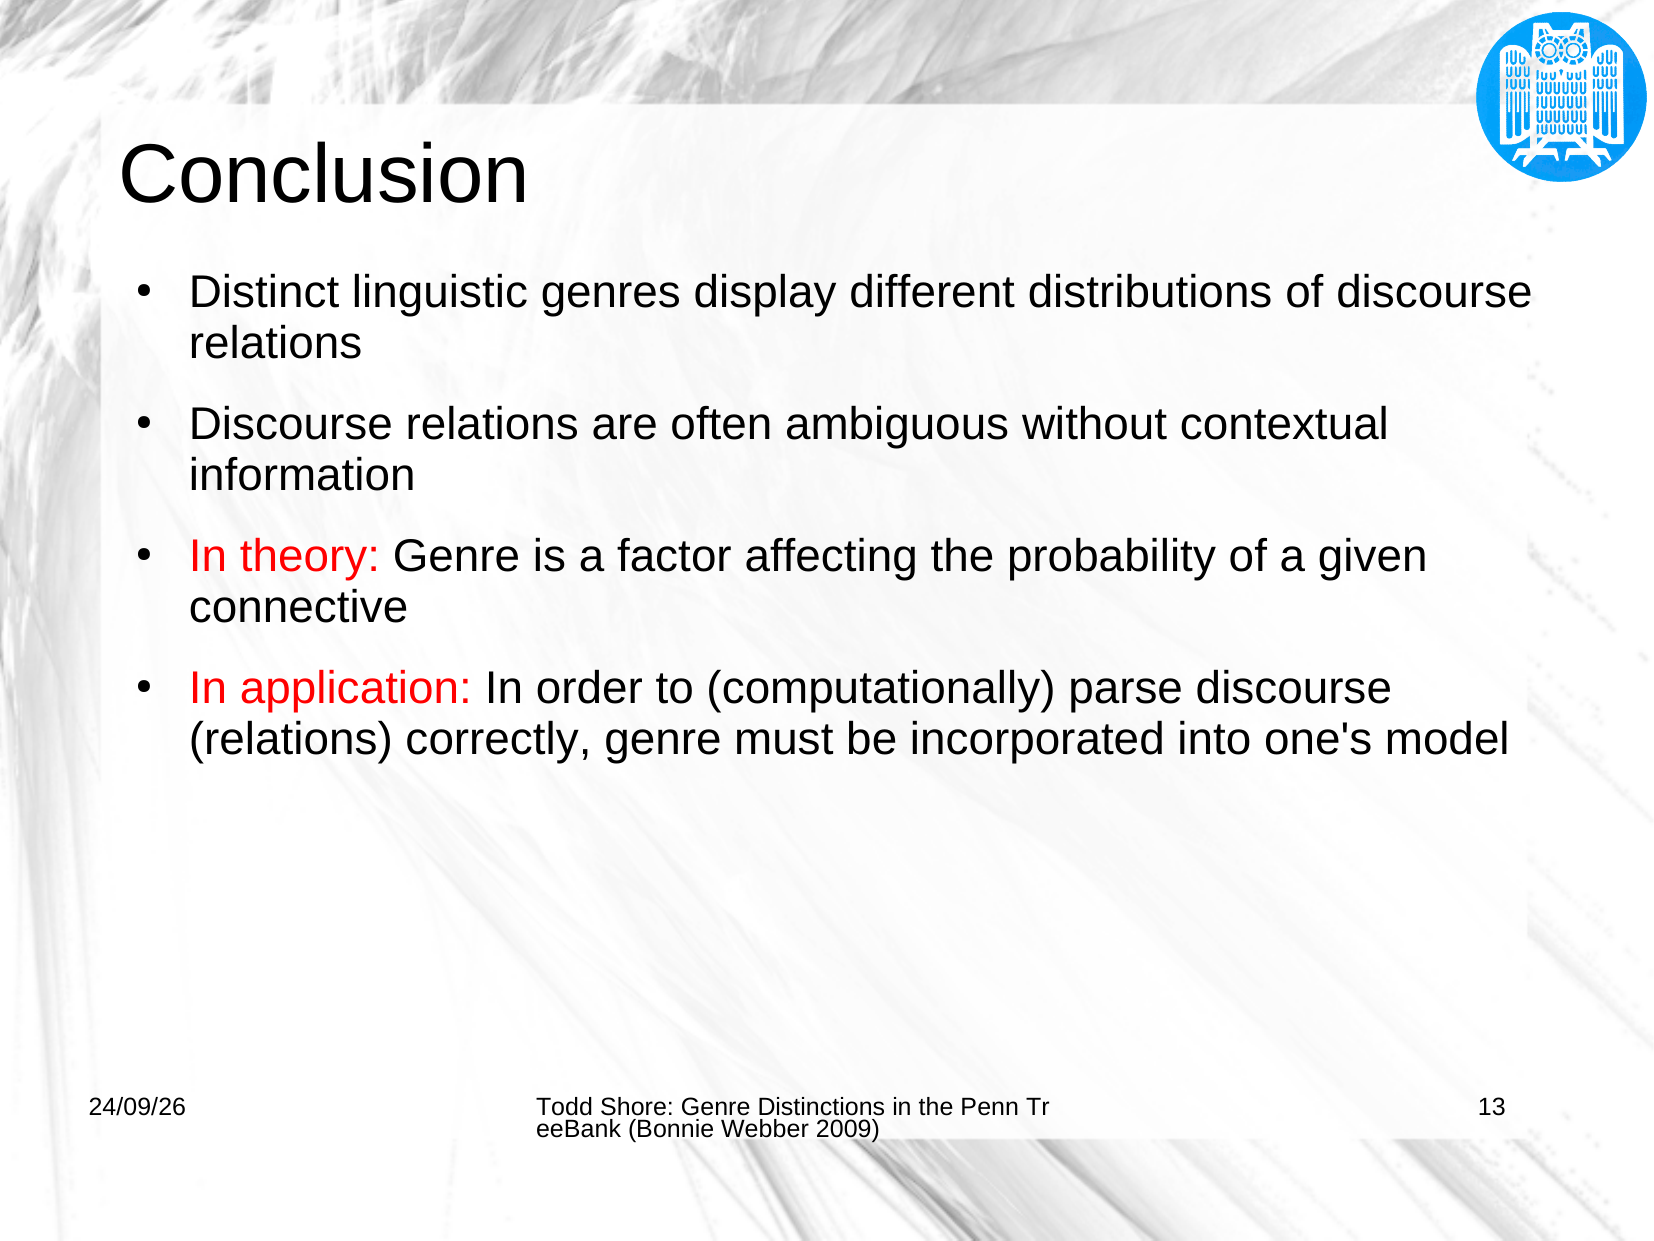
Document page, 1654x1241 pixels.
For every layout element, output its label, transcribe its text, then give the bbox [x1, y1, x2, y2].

picture [0, 0, 1654, 1241]
list Distinct linguistic genres display different distributions of discourse relations Discourse relations are often ambiguous without contextual information In theory: Genre is a factor affecting the probability of a given connective In application: In order to (computationally) parse discourse (relations) correctly, genre must be incorporated into one's model [118, 265, 1571, 1049]
title Conclusion [118, 119, 1506, 229]
